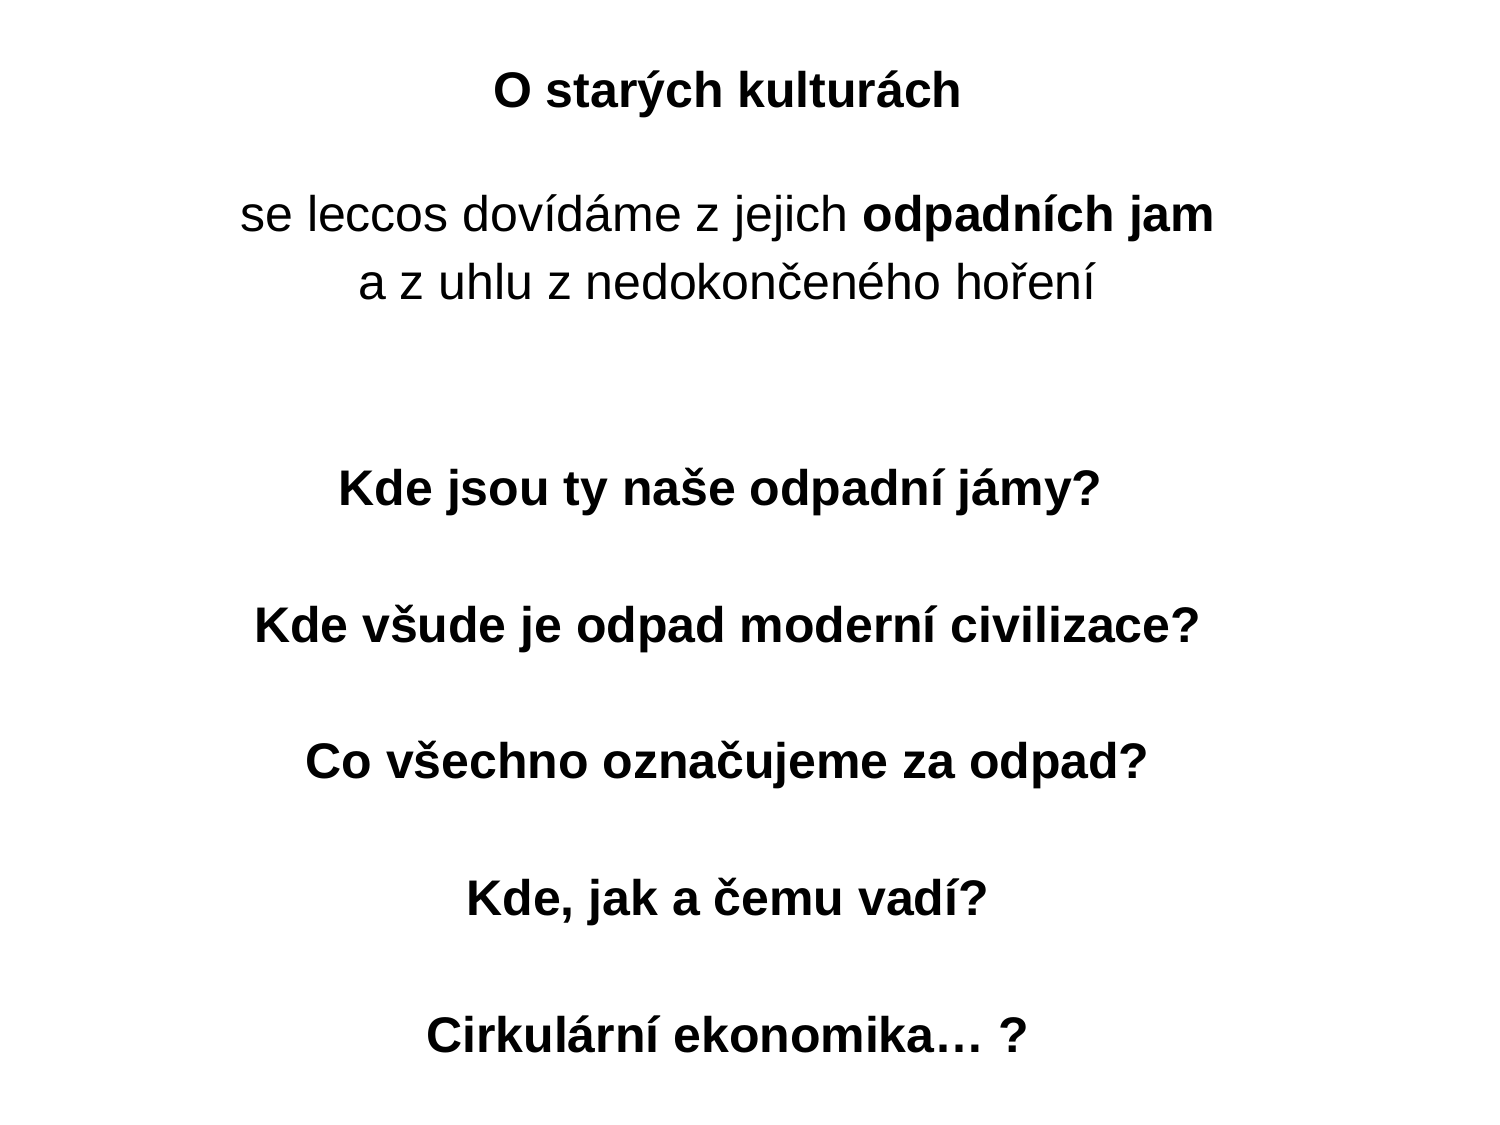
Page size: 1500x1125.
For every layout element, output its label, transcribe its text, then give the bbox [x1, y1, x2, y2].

title [75, 21, 1425, 257]
list O starých kulturách se leccos dovídáme z jejich odpadních jam a z uhlu z nedokončeného hoření Kde jsou ty naše odpadní jámy? Kde všude je odpad moderní civilizace? Co všechno označujeme za odpad? Kde, jak a čemu vadí? Cirkulární ekonomika… ? [58, 65, 1398, 1092]
